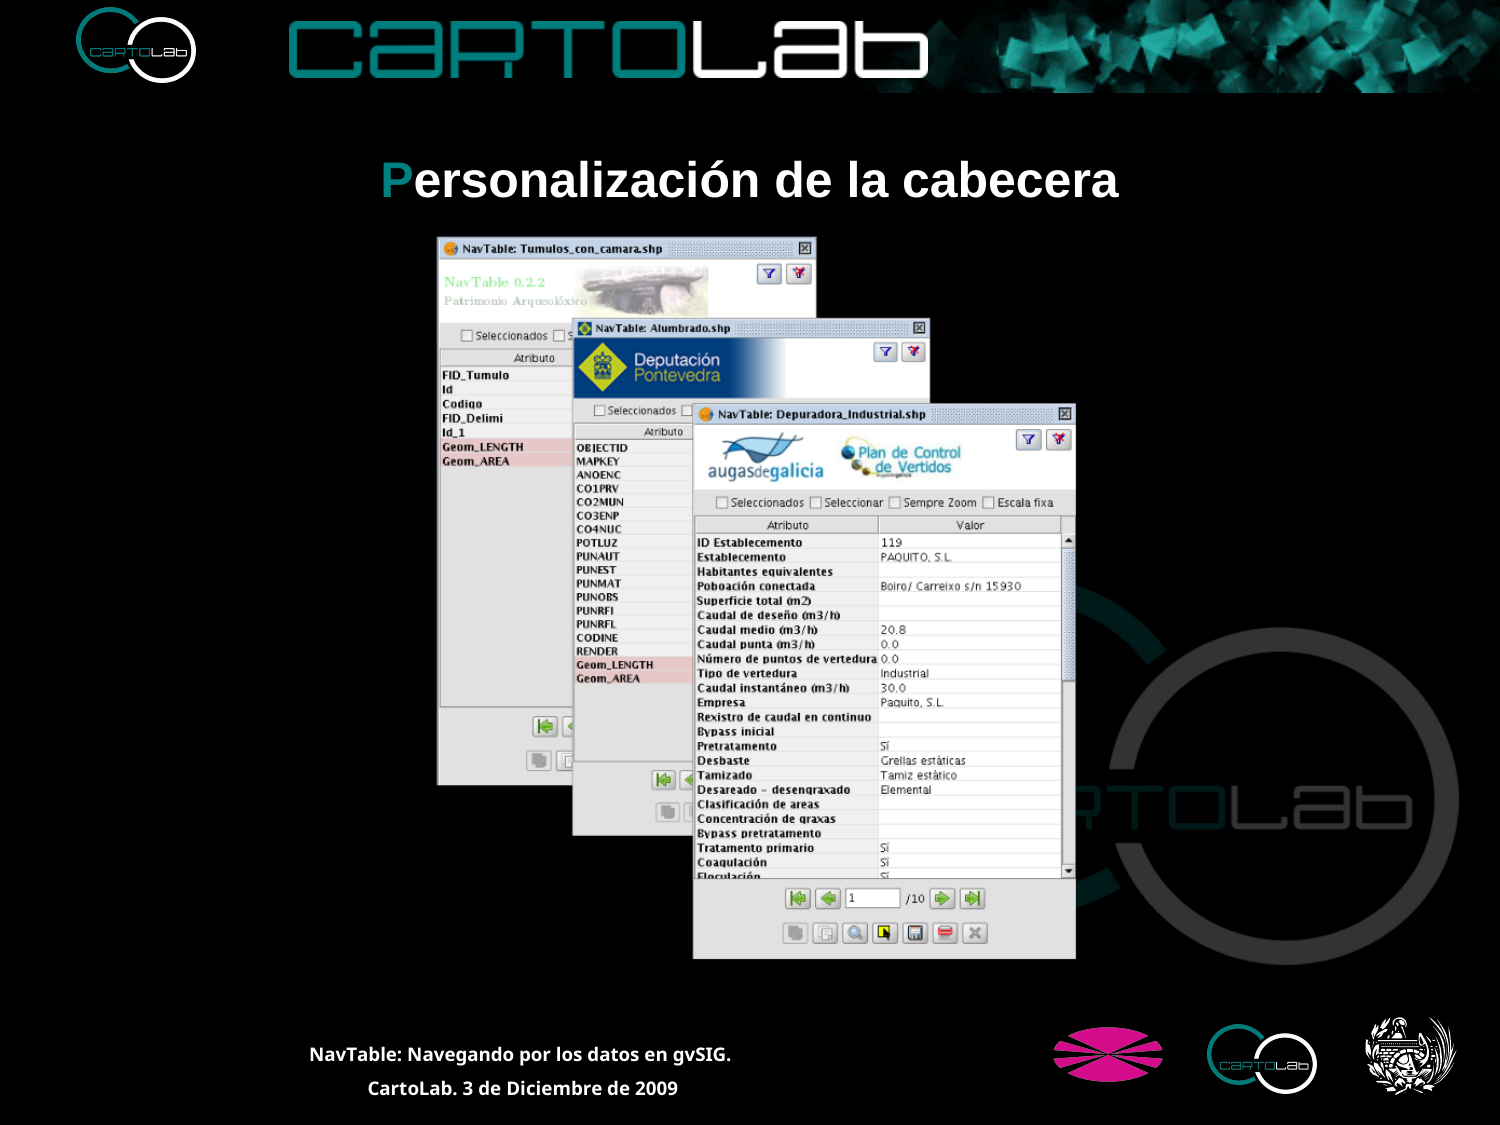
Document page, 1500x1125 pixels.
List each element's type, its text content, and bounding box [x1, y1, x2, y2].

title Personalización de la cabecera [75, 61, 1425, 298]
picture [389, 224, 1500, 1094]
picture [76, 7, 196, 61]
picture [289, 0, 1500, 93]
